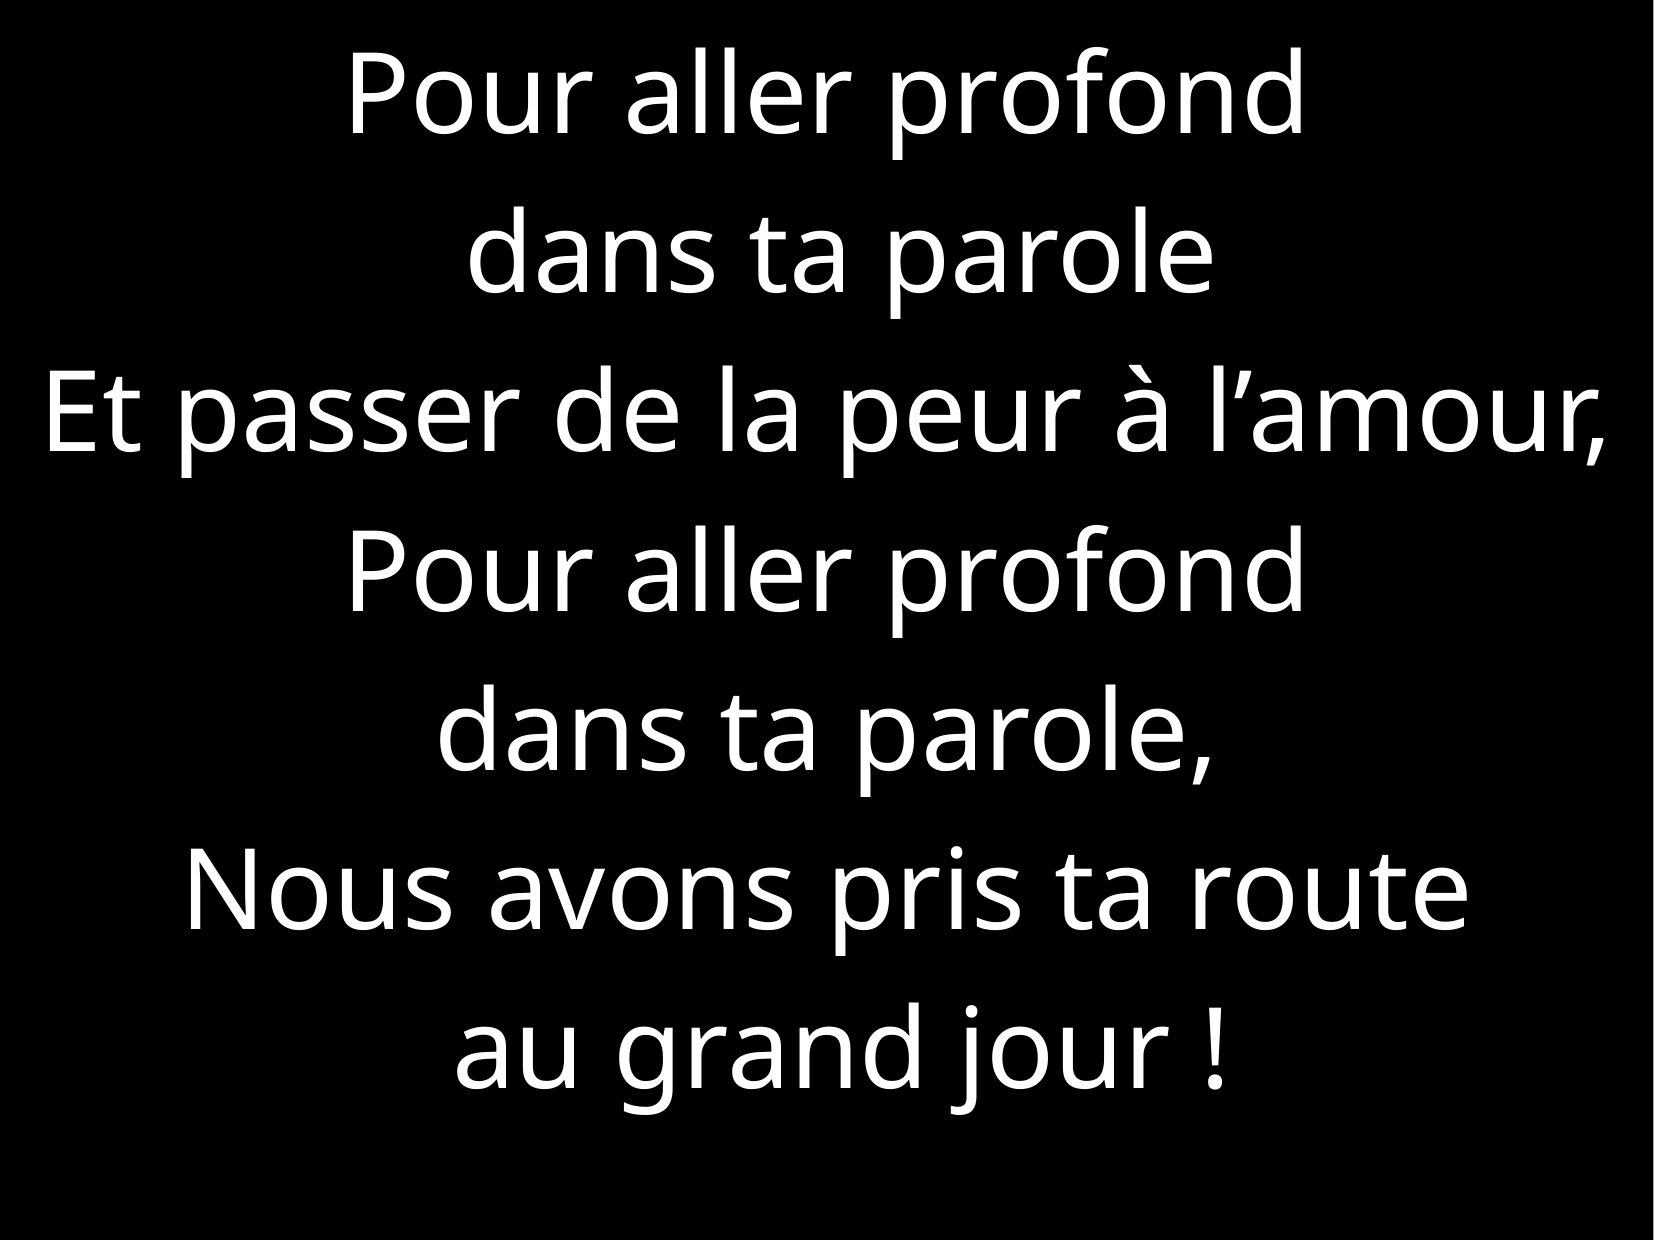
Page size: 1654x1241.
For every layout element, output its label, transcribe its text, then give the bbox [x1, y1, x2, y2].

list Pour aller profond dans ta parole Et passer de la peur à l’amour, Pour aller profond dans ta parole, Nous avons pris ta route au grand jour ! [29, 12, 1654, 1241]
